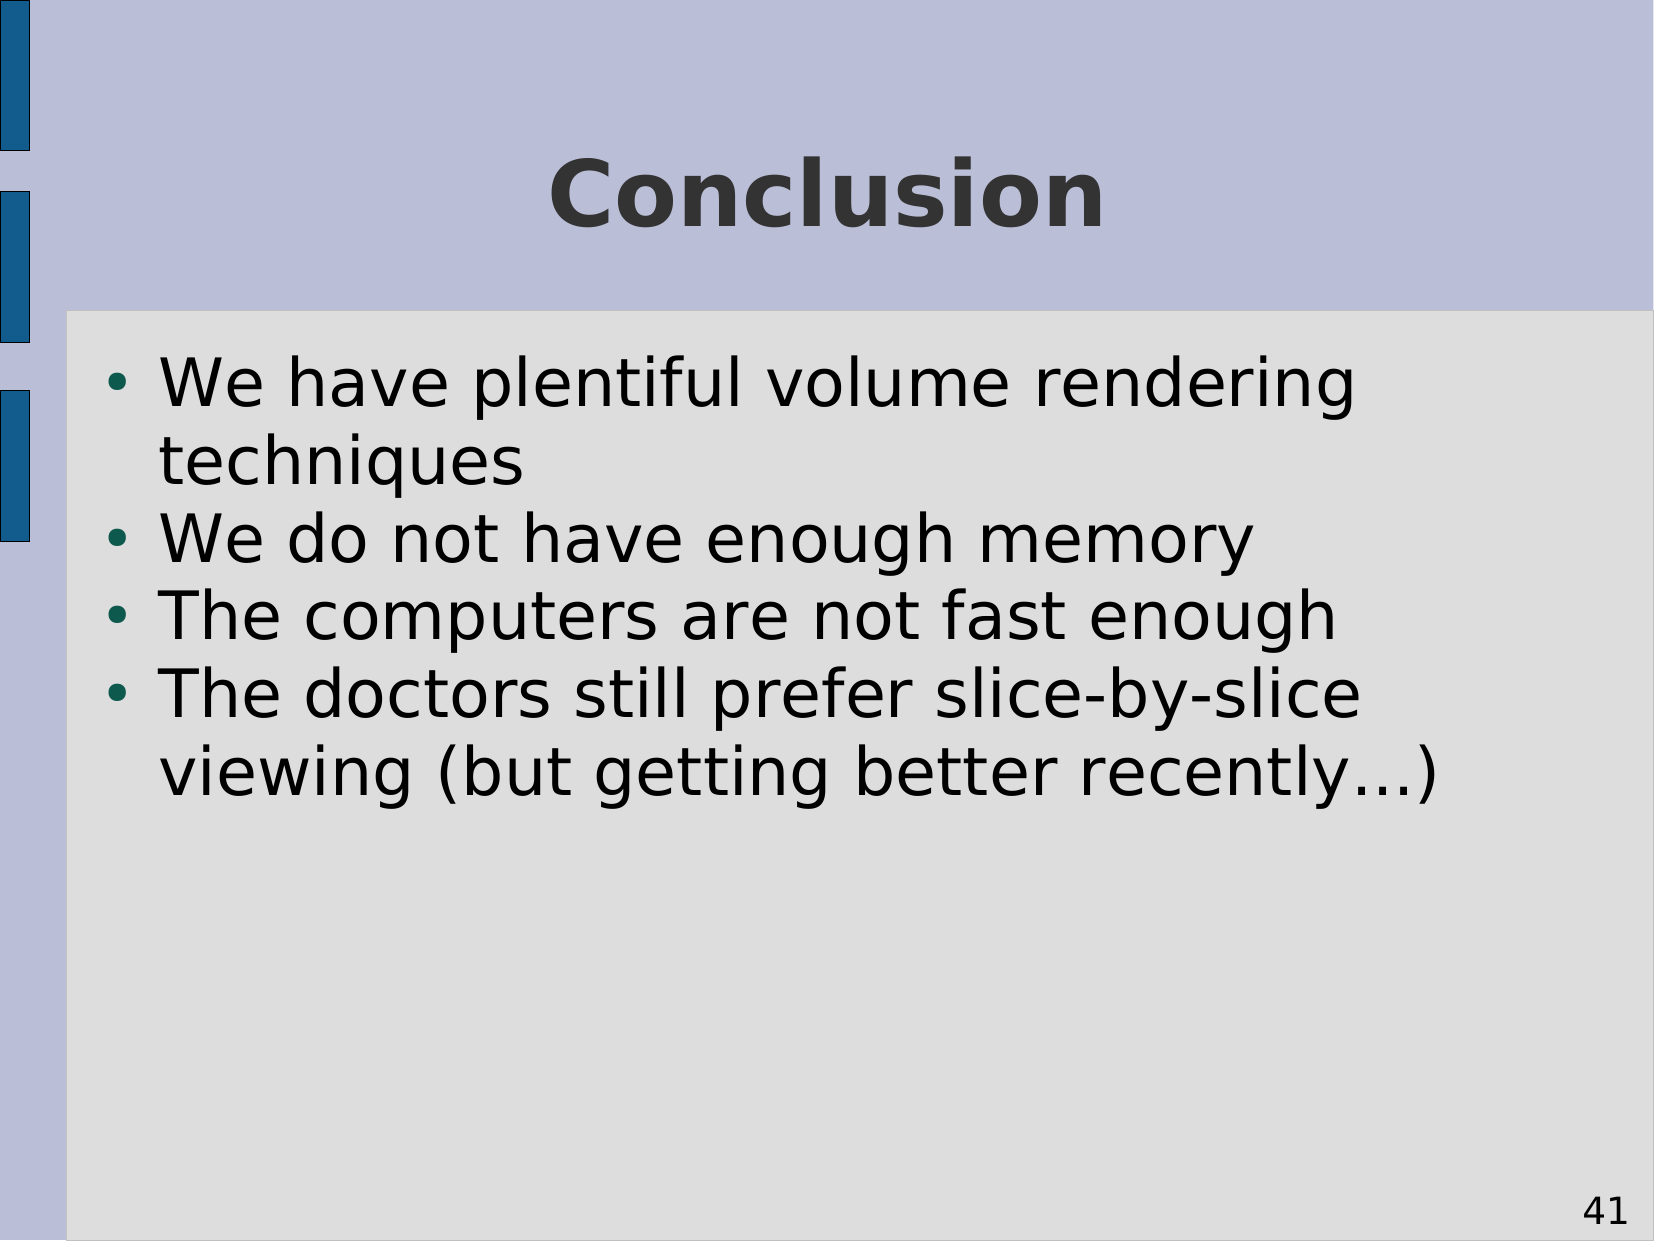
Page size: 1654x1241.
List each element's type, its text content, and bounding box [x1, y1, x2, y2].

list We have plentiful volume rendering techniques We do not have enough memory The computers are not fast enough The doctors still prefer slice-by-slice viewing (but getting better recently...) [87, 344, 1639, 1191]
title Conclusion [121, 91, 1534, 299]
